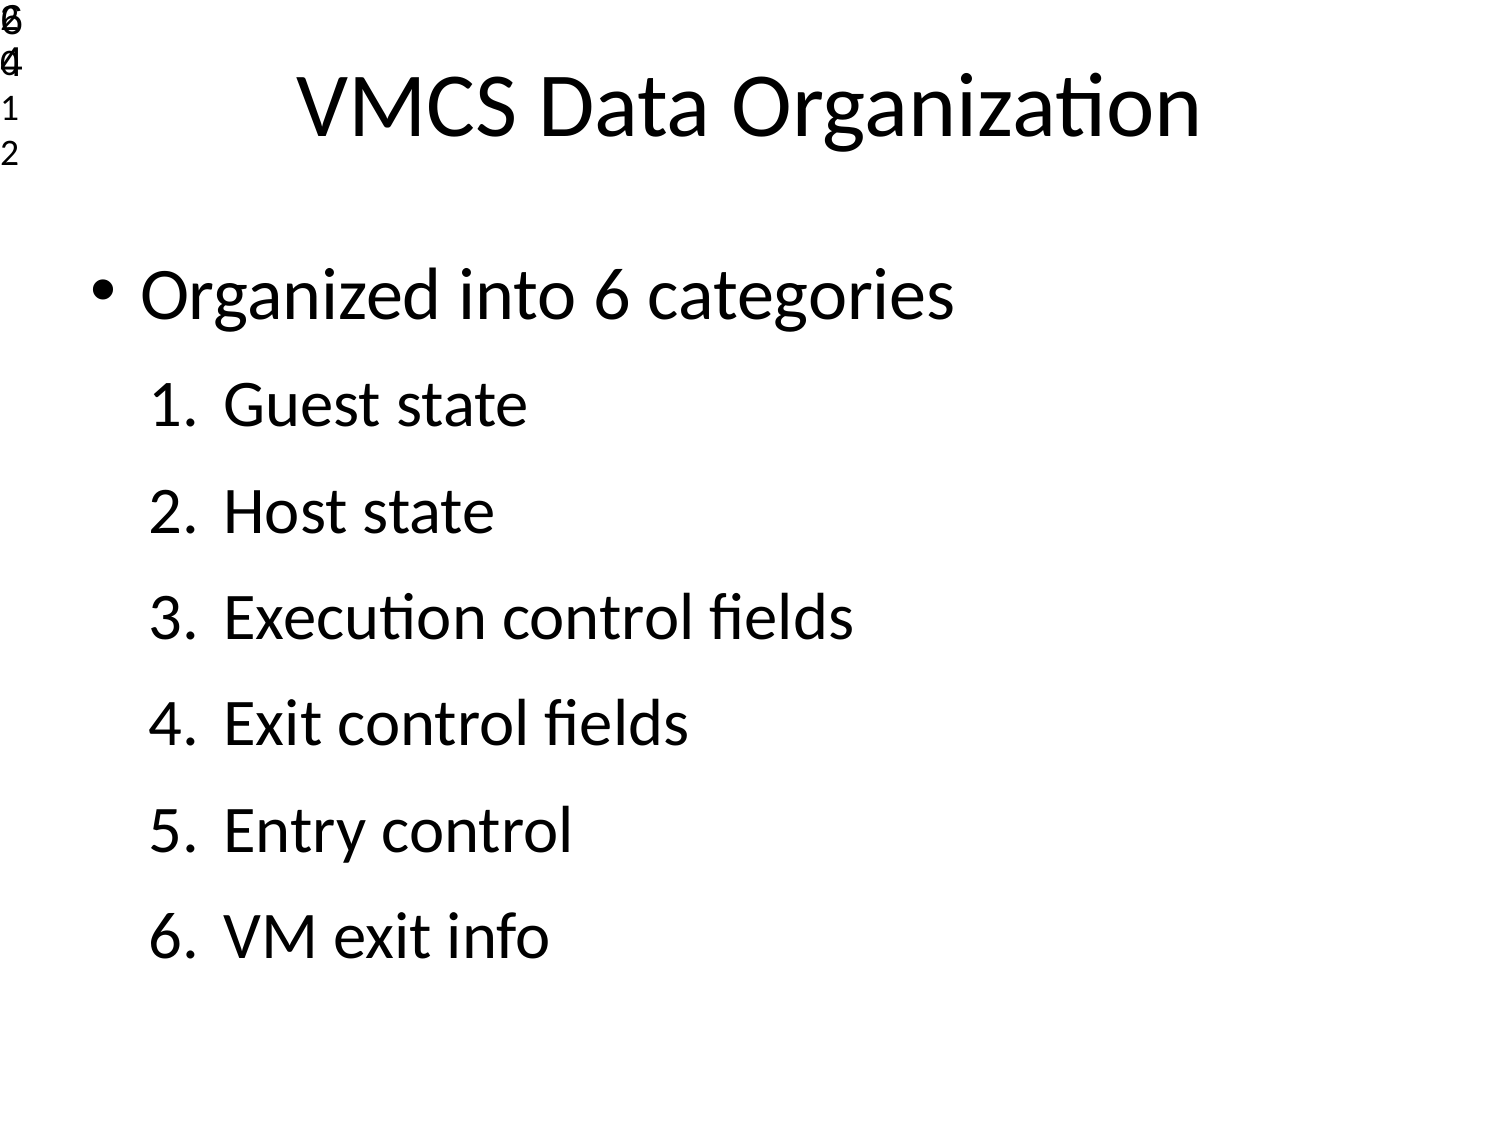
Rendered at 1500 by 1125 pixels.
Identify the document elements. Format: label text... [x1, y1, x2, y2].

title VMCS Data Organization [75, 6, 1425, 194]
list Organized into 6 categories Guest state Host state Execution control fields Exit control fields Entry control VM exit info [75, 237, 1425, 980]
